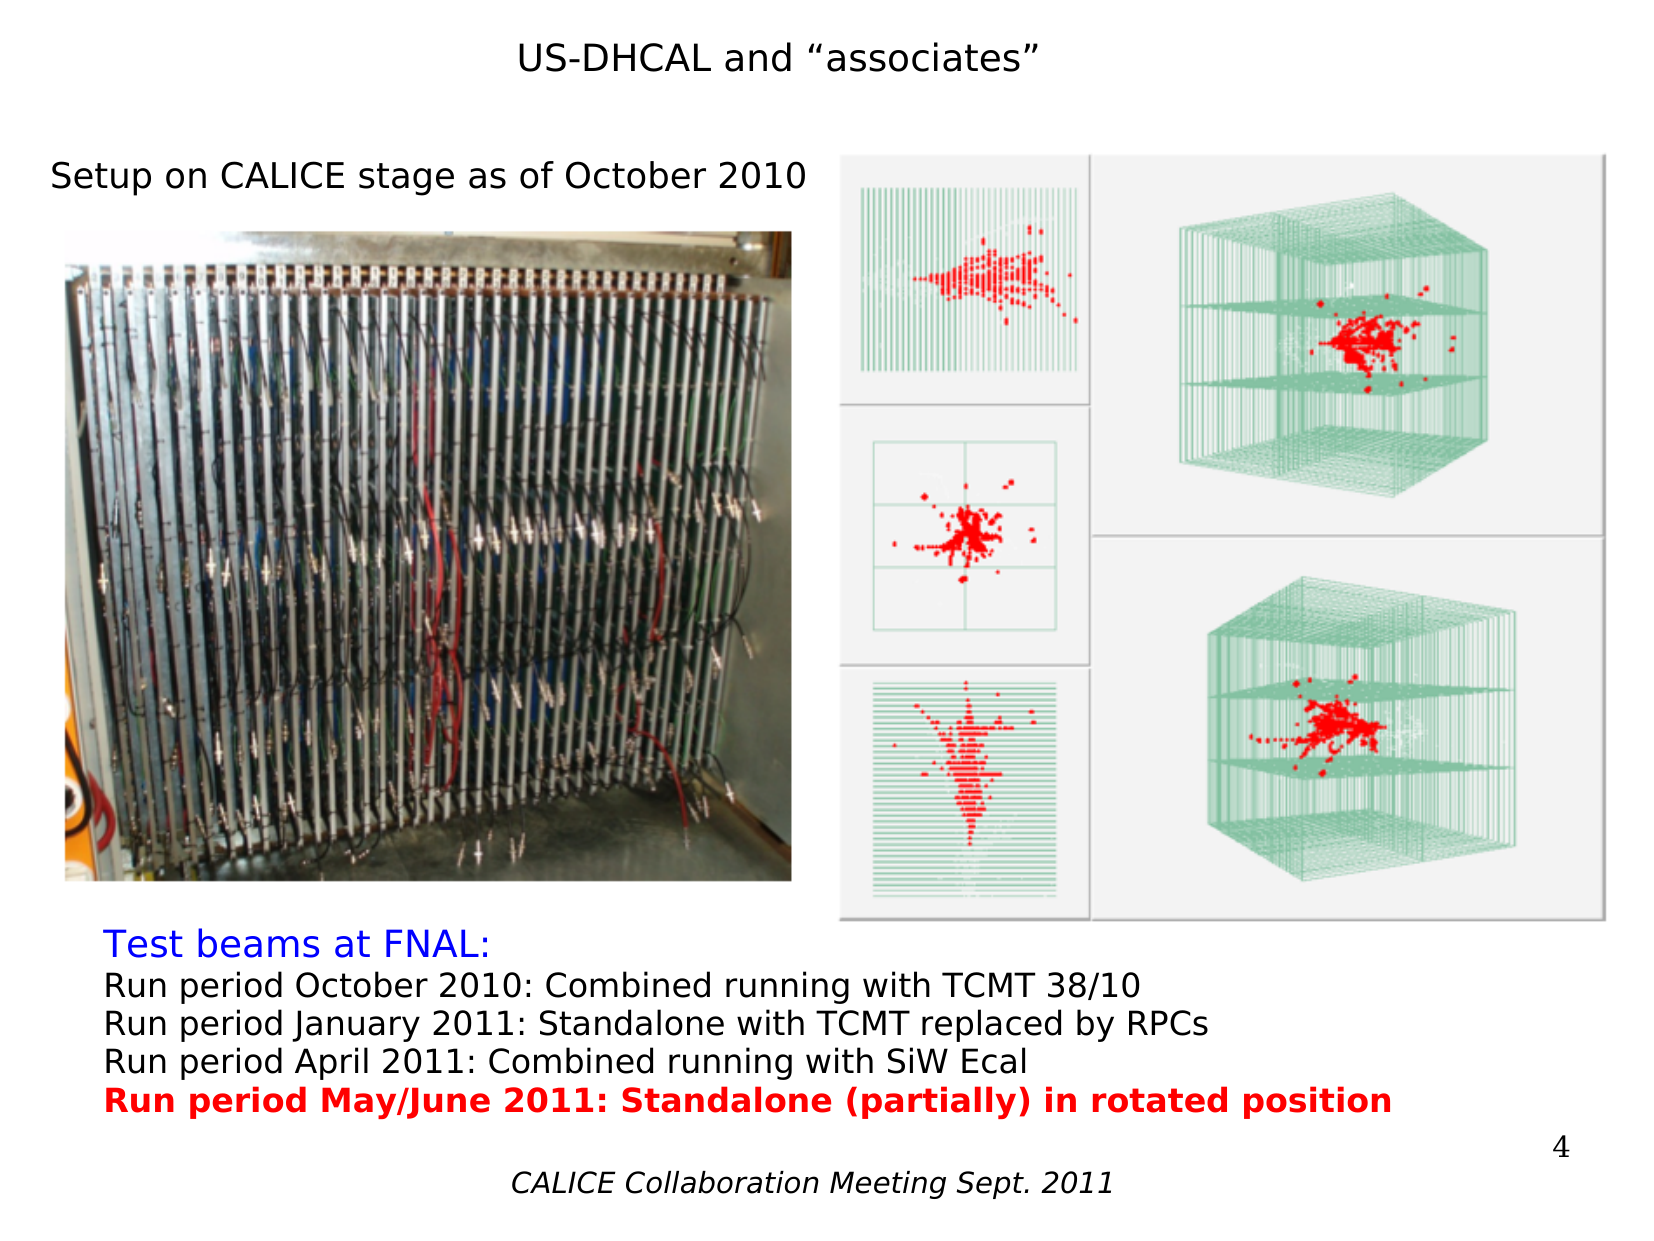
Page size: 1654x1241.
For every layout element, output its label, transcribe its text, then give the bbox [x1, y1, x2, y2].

text_box US-DHCAL and “associates” [501, 29, 1056, 88]
text_box Setup on CALICE stage as of October 2010 [35, 147, 823, 204]
picture [821, 141, 1629, 939]
text_box Test beams at FNAL: Run period October 2010: Combined running with TCMT 38/10 Run period January 2011: Standalone with TCMT replaced by RPCs Run period April 2011: Combined running with SiW Ecal Run period May/June 2011: Standalone (partially) in rotated position [88, 915, 1477, 1129]
picture [41, 209, 804, 892]
